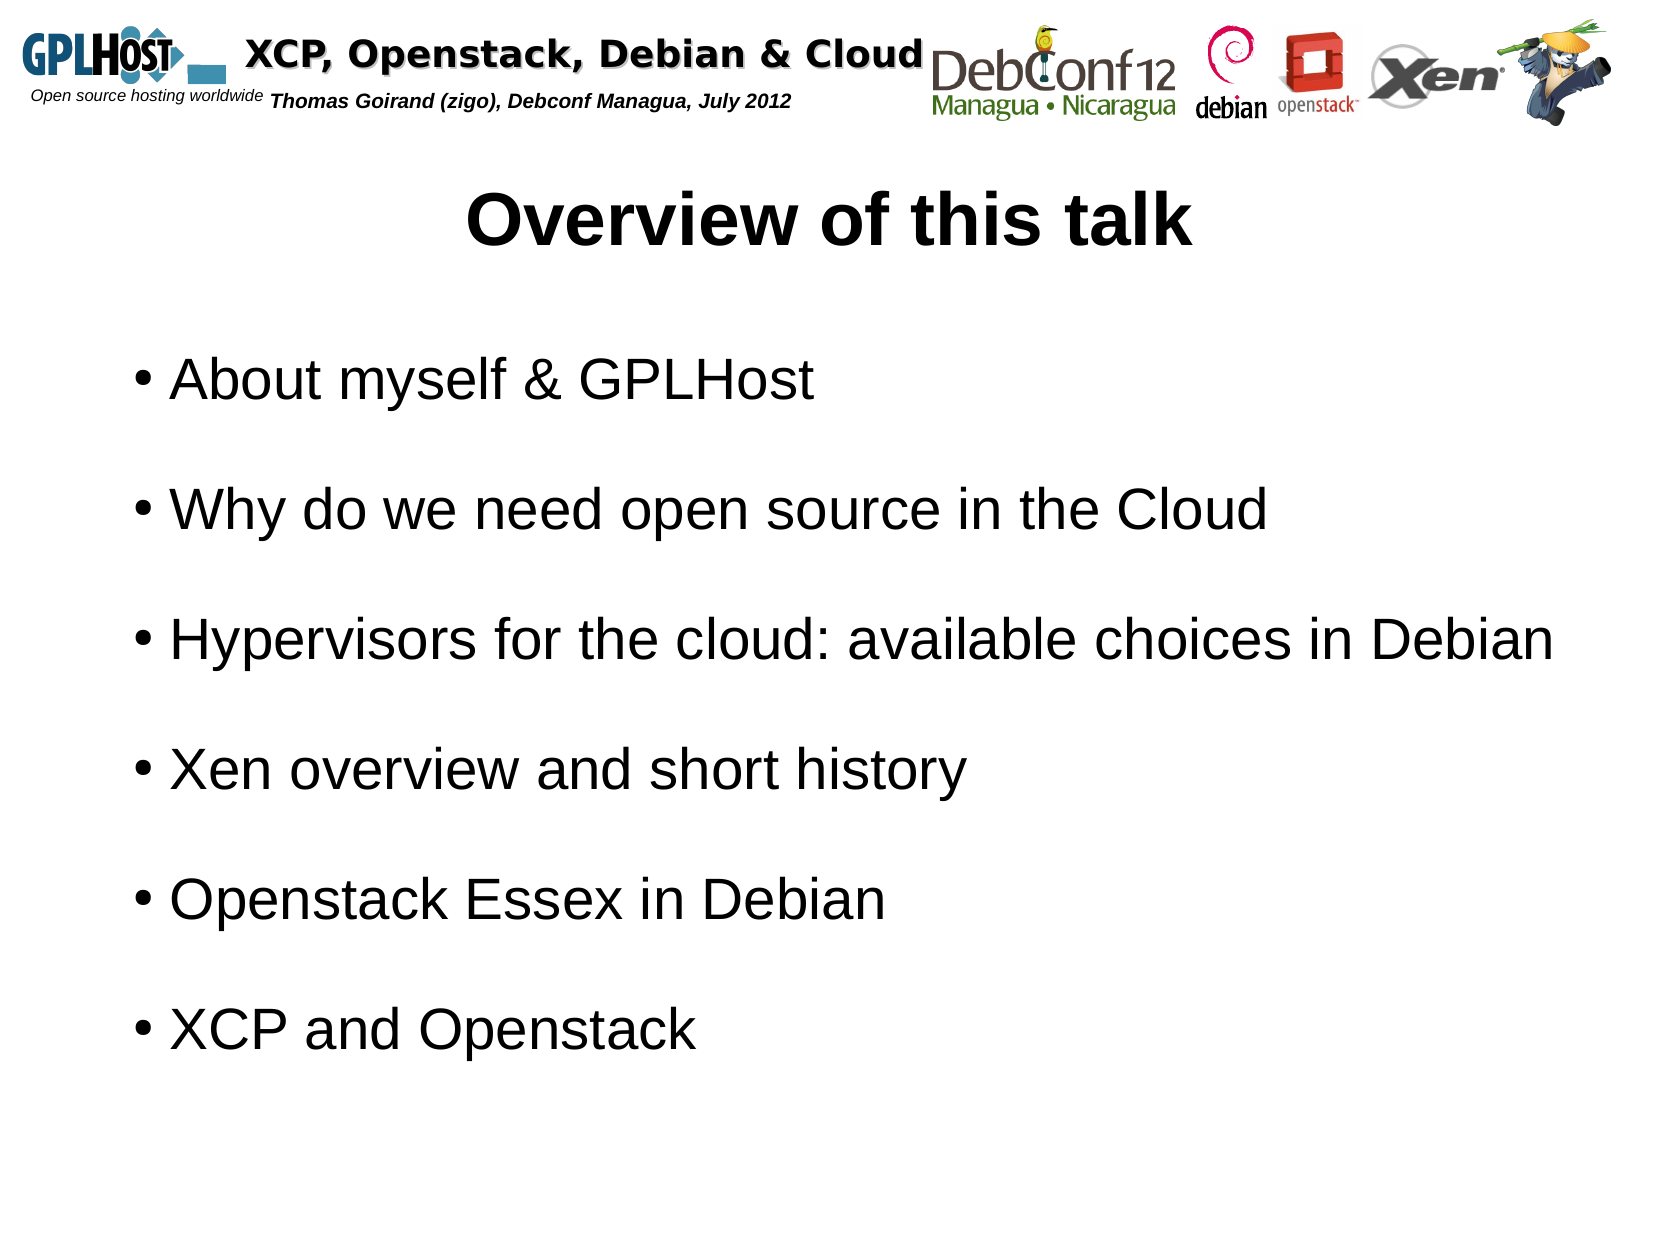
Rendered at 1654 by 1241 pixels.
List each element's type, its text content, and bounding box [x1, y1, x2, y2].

picture [21, 19, 226, 89]
text_box Overview of this talk [103, 170, 1556, 269]
picture [1497, 19, 1611, 126]
text_box About myself & GPLHost Why do we need open source in the Cloud Hypervisors for the cloud: available choices in Debian Xen overview and short history Openstack Essex in Debian XCP and Openstack [118, 339, 1575, 1071]
picture [933, 25, 1175, 121]
picture [1271, 24, 1364, 121]
